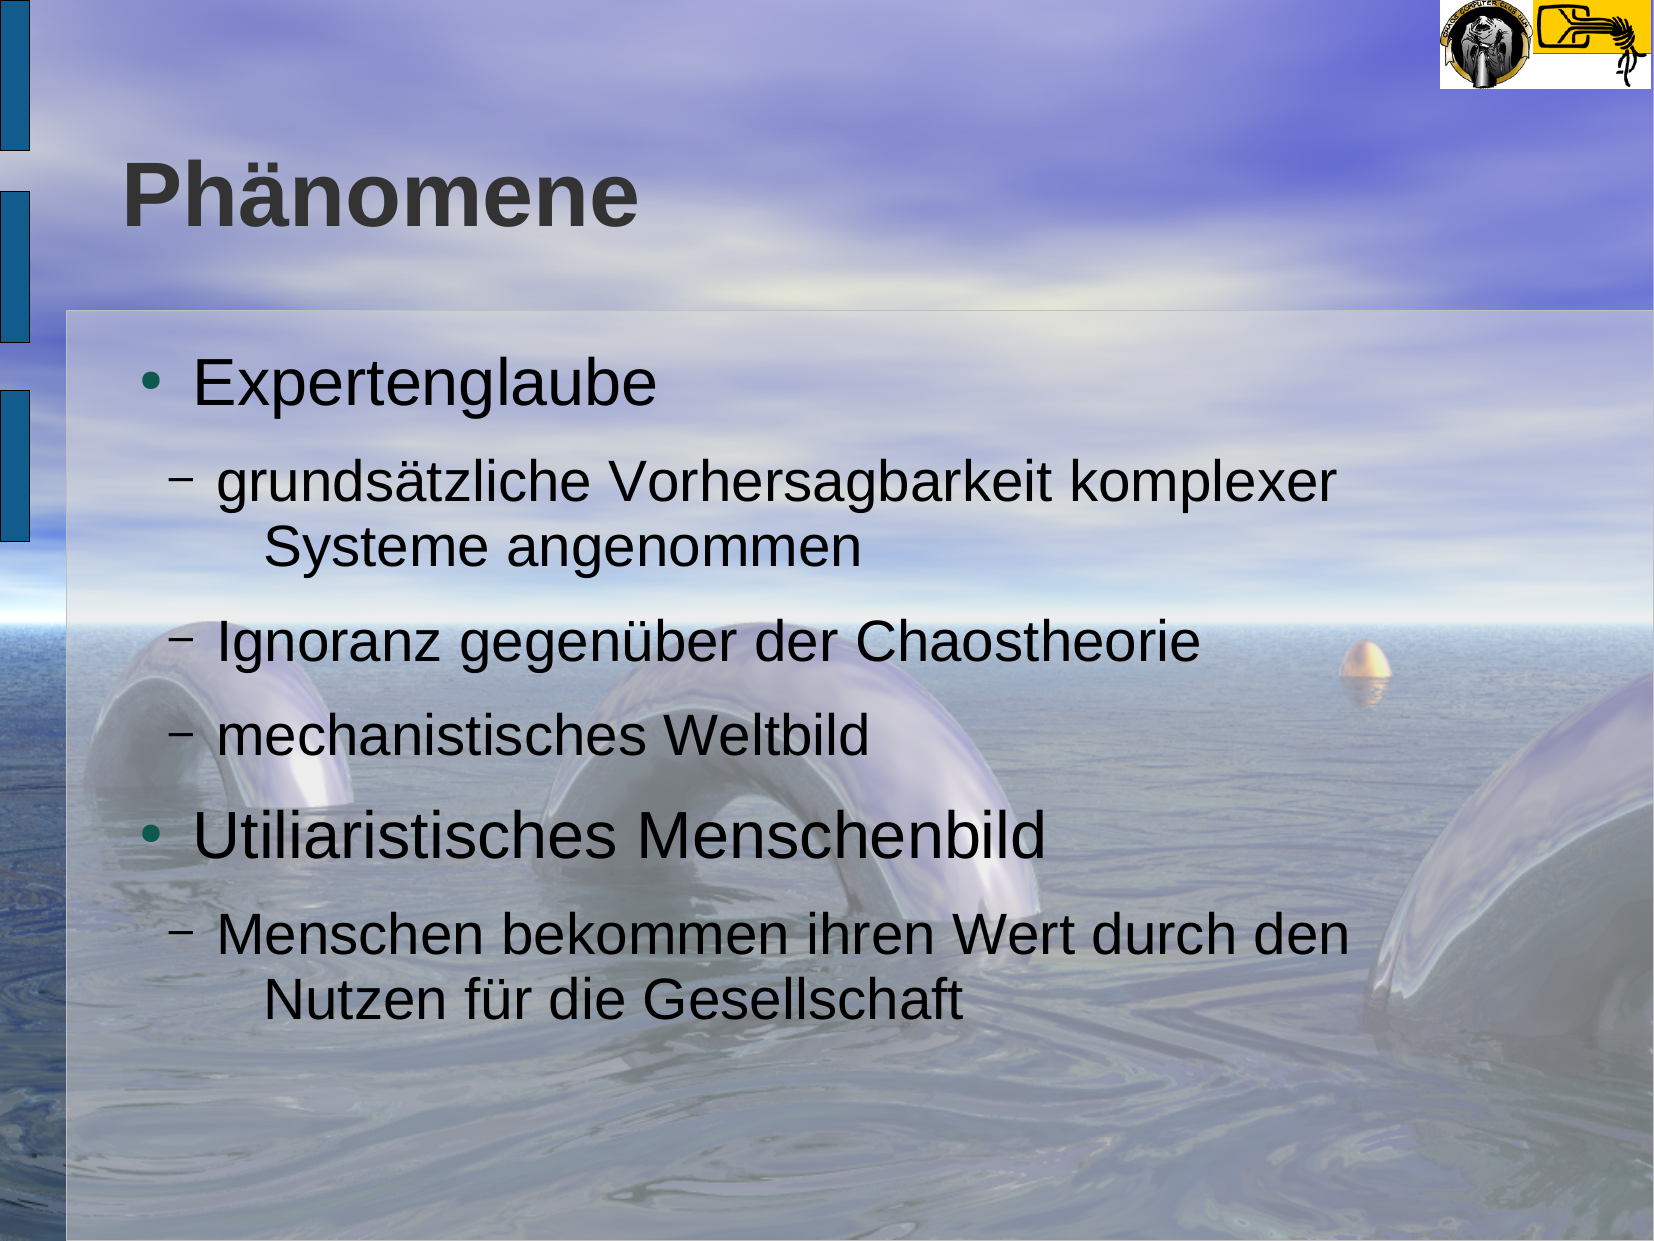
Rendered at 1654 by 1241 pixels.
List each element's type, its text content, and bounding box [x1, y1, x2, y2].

list Expertenglaube grundsätzliche Vorhersagbarkeit komplexer Systeme angenommen Ignoranz gegenüber der Chaostheorie mechanistisches Weltbild Utiliaristisches Menschenbild Menschen bekommen ihren Wert durch den Nutzen für die Gesellschaft [121, 344, 1534, 1112]
picture [0, 0, 1654, 1241]
title Phänomene [121, 98, 1534, 291]
